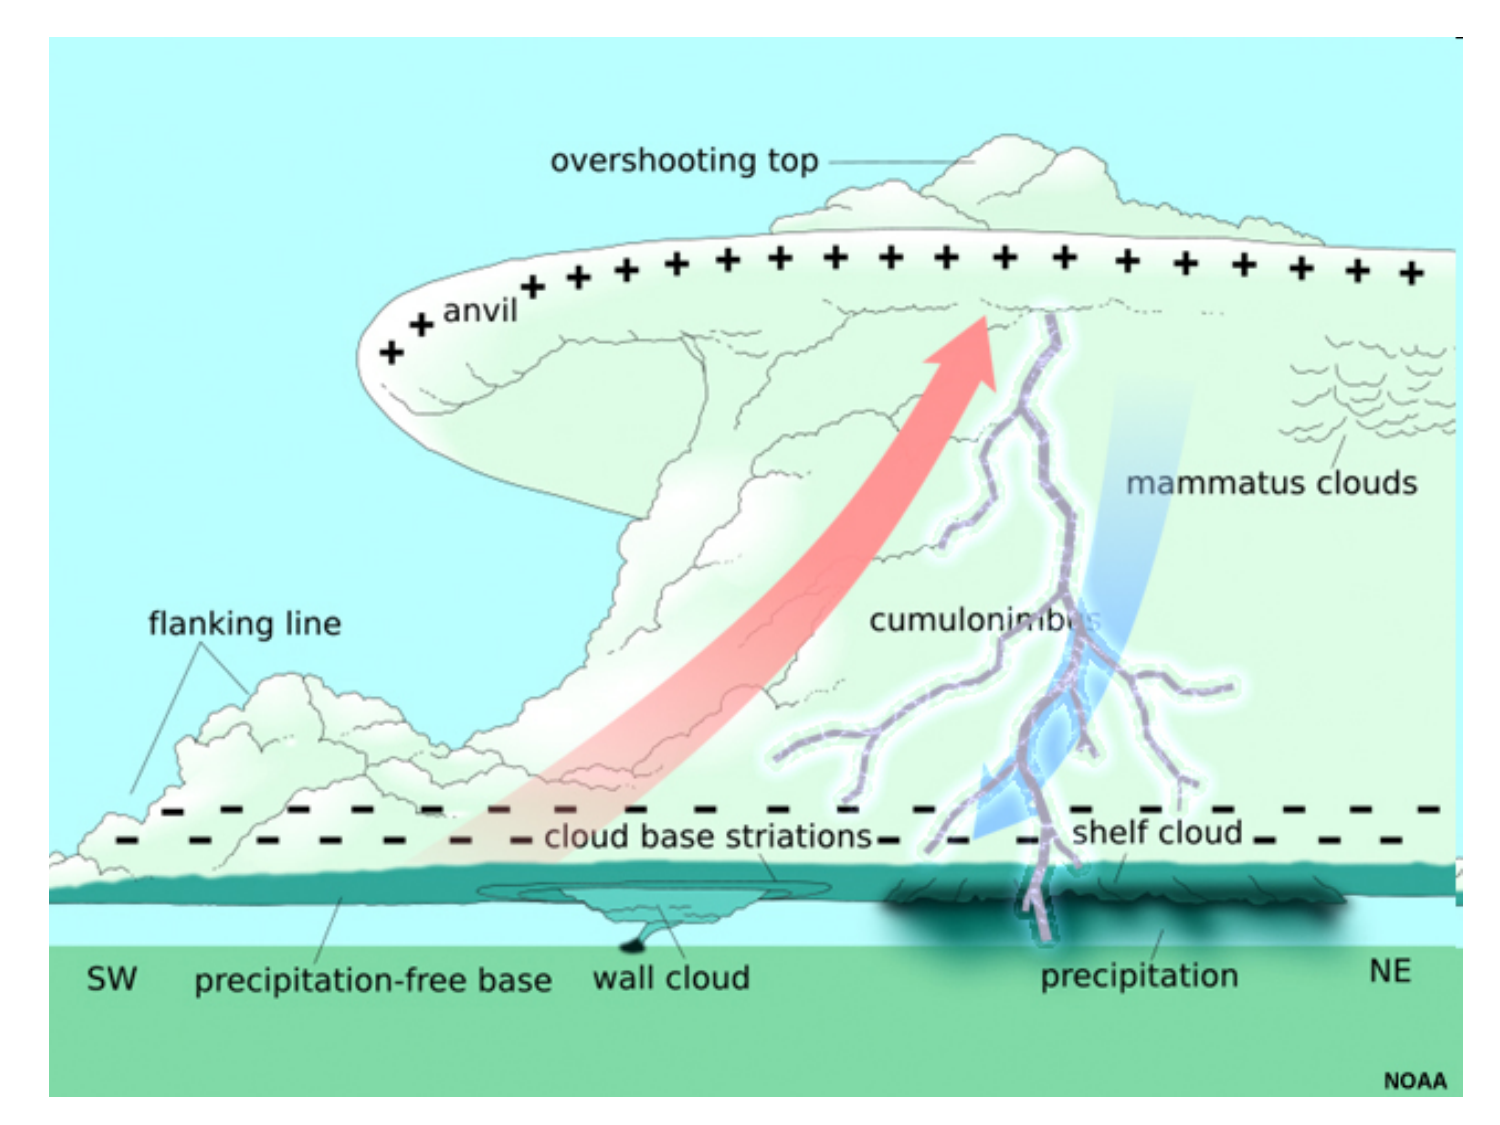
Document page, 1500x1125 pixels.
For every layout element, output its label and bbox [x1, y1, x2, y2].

picture [49, 37, 1463, 1097]
